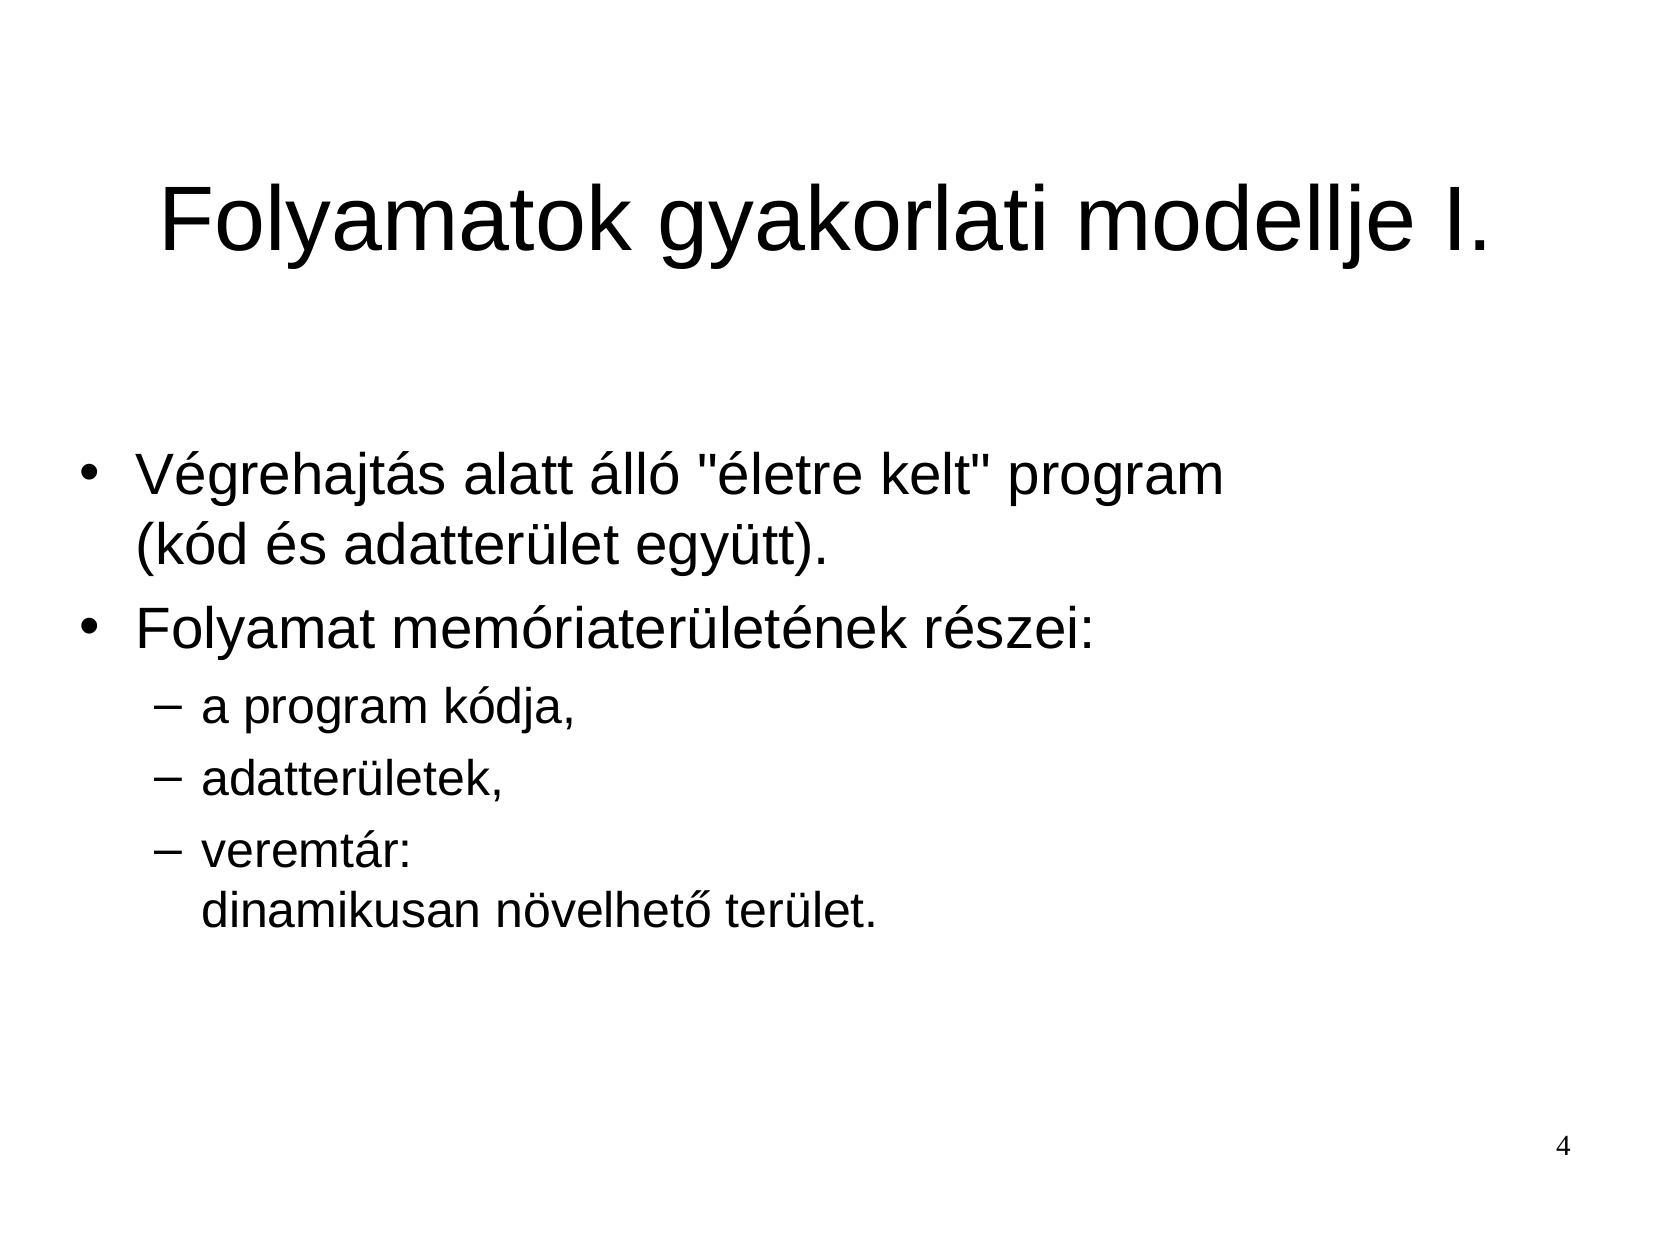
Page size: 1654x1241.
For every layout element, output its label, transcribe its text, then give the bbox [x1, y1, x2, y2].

title Folyamatok gyakorlati modellje I. [124, 110, 1530, 317]
list Végrehajtás alatt álló "életre kelt" program (kód és adatterület együtt). Folyamat memóriaterületének részei: a program kódja, adatterületek, veremtár: dinamikusan növelhető terület. [64, 344, 1584, 1163]
